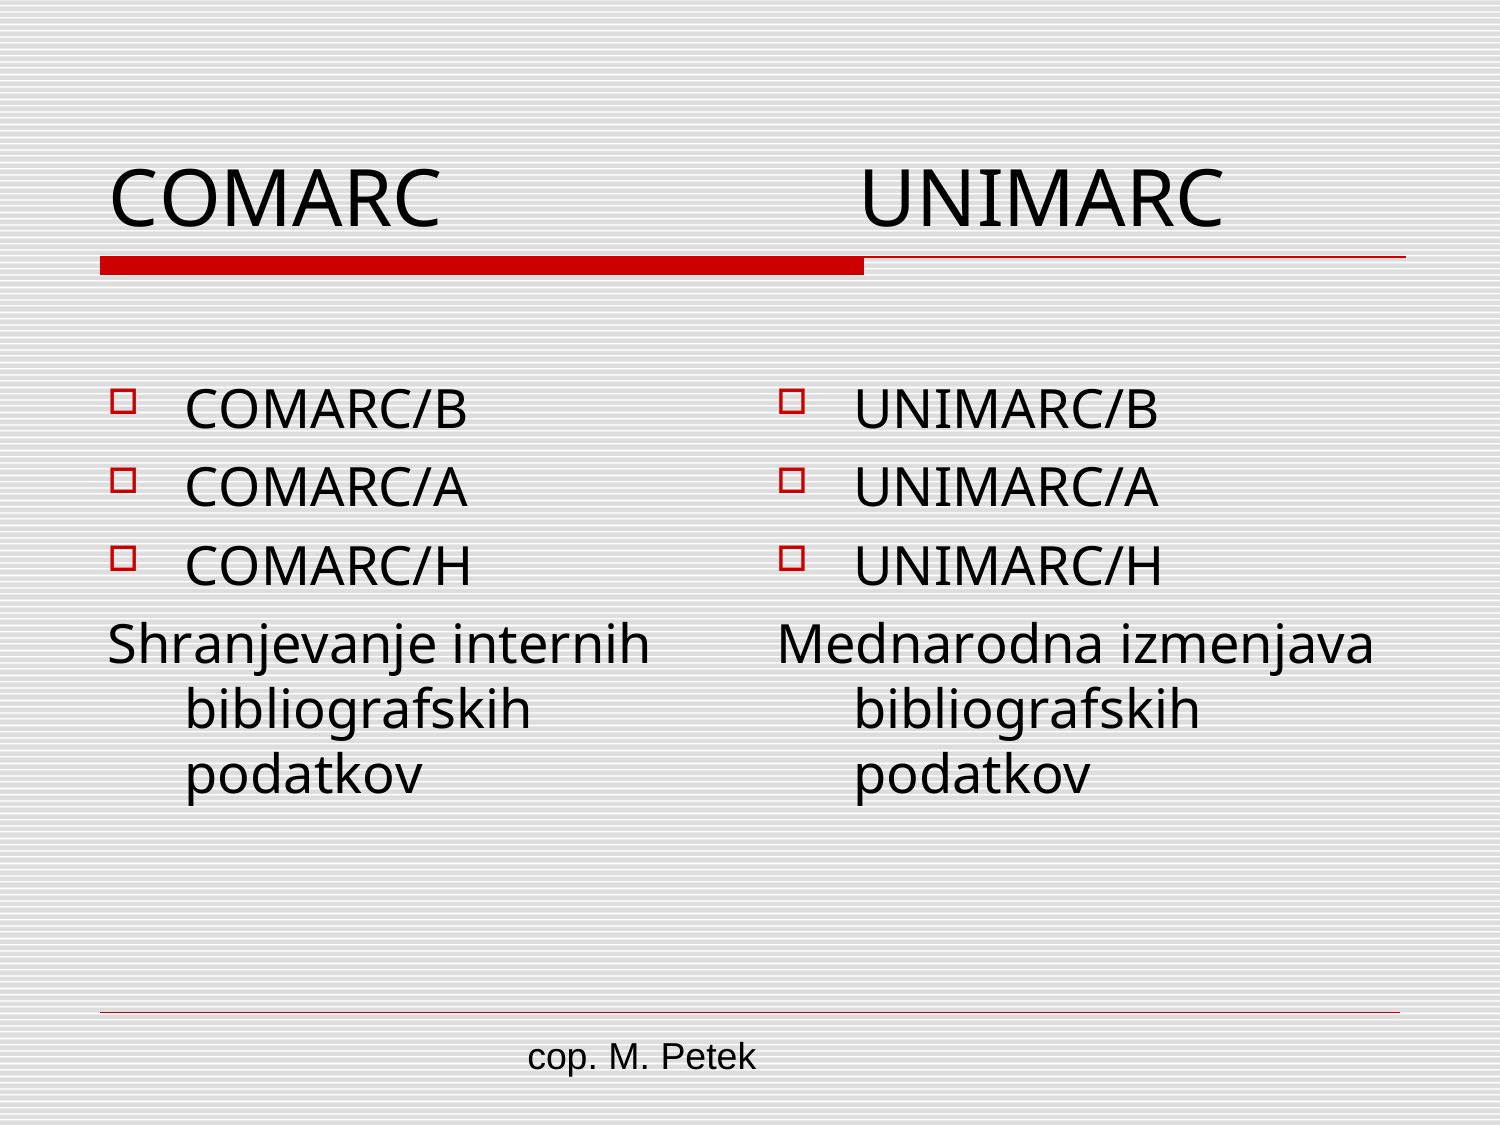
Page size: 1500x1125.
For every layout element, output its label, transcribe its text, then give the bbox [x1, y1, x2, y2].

list COMARC/B COMARC/A COMARC/H Shranjevanje internih bibliografskih podatkov [92, 287, 738, 988]
title COMARC UNIMARC [94, 49, 1407, 250]
list UNIMARC/B UNIMARC/A UNIMARC/H Mednarodna izmenjava bibliografskih podatkov [761, 287, 1406, 988]
picture [0, 0, 1500, 1125]
